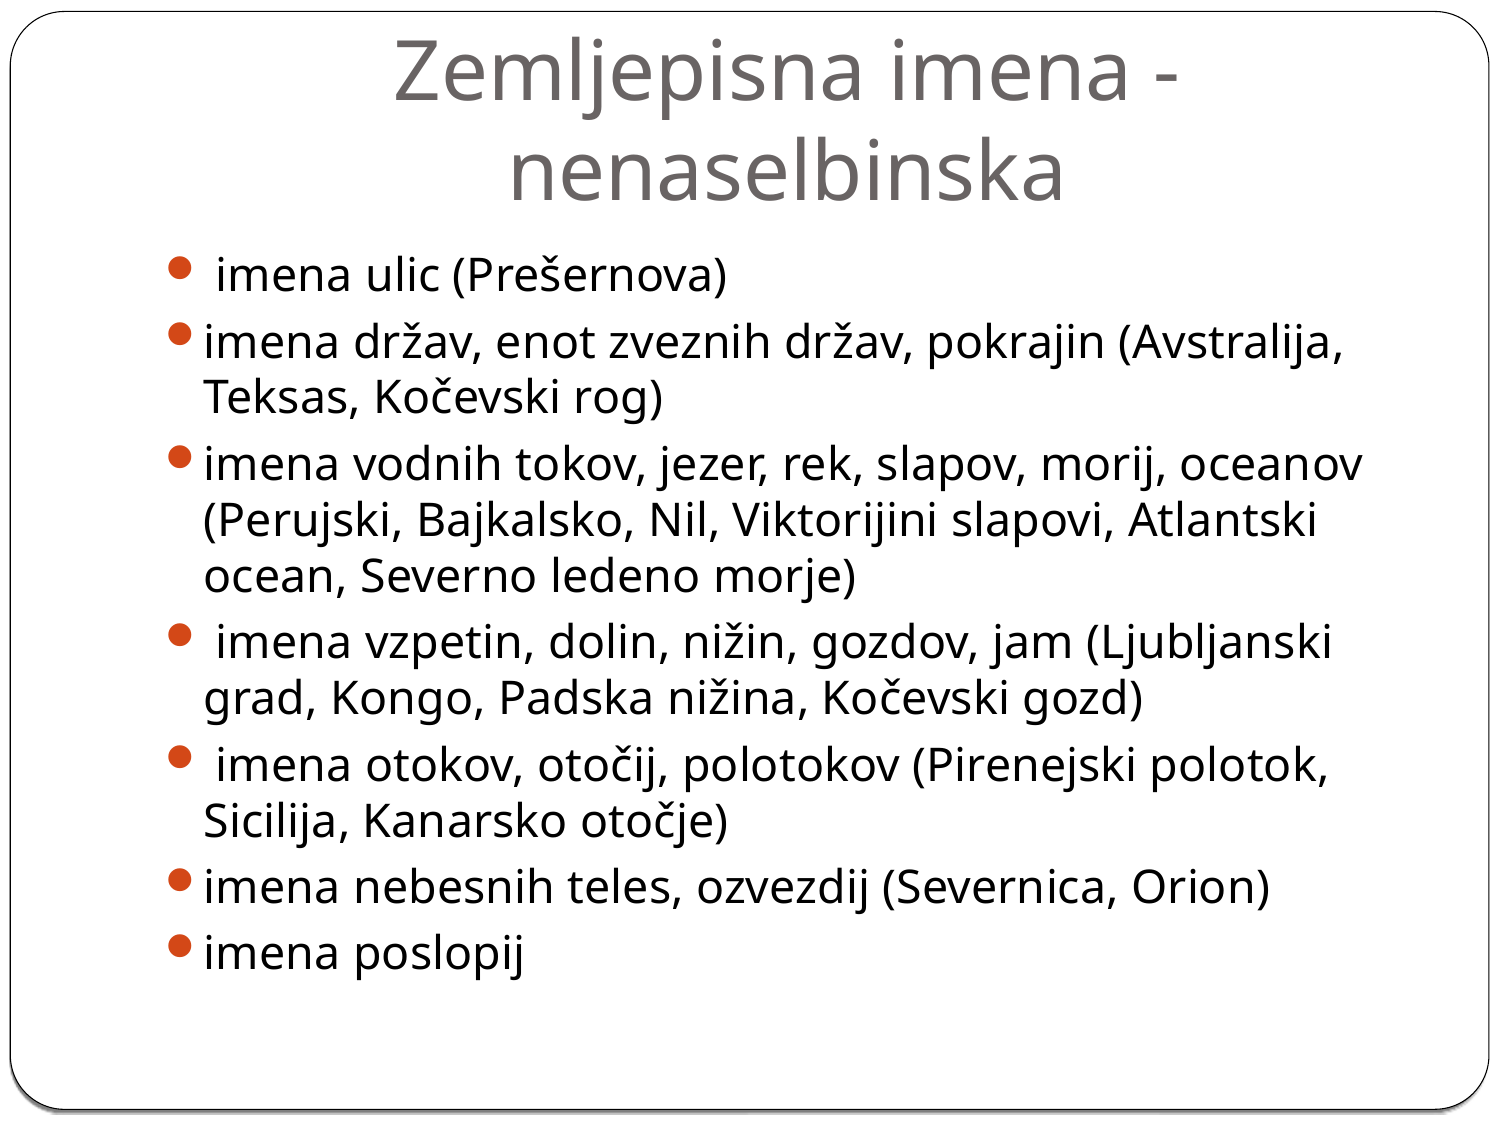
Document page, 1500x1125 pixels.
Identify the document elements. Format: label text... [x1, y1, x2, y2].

list imena ulic (Prešernova) imena držav, enot zveznih držav, pokrajin (Avstralija, Teksas, Kočevski rog) imena vodnih tokov, jezer, rek, slapov, morij, oceanov (Perujski, Bajkalsko, Nil, Viktorijini slapovi, Atlantski ocean, Severno ledeno morje) imena vzpetin, dolin, nižin, gozdov, jam (Ljubljanski grad, Kongo, Padska nižina, Kočevski gozd) imena otokov, otočij, polotokov (Pirenejski polotok, Sicilija, Kanarsko otočje) imena nebesnih teles, ozvezdij (Severnica, Orion) imena poslopij [150, 237, 1425, 988]
title Zemljepisna imena - nenaselbinska [150, 45, 1425, 233]
